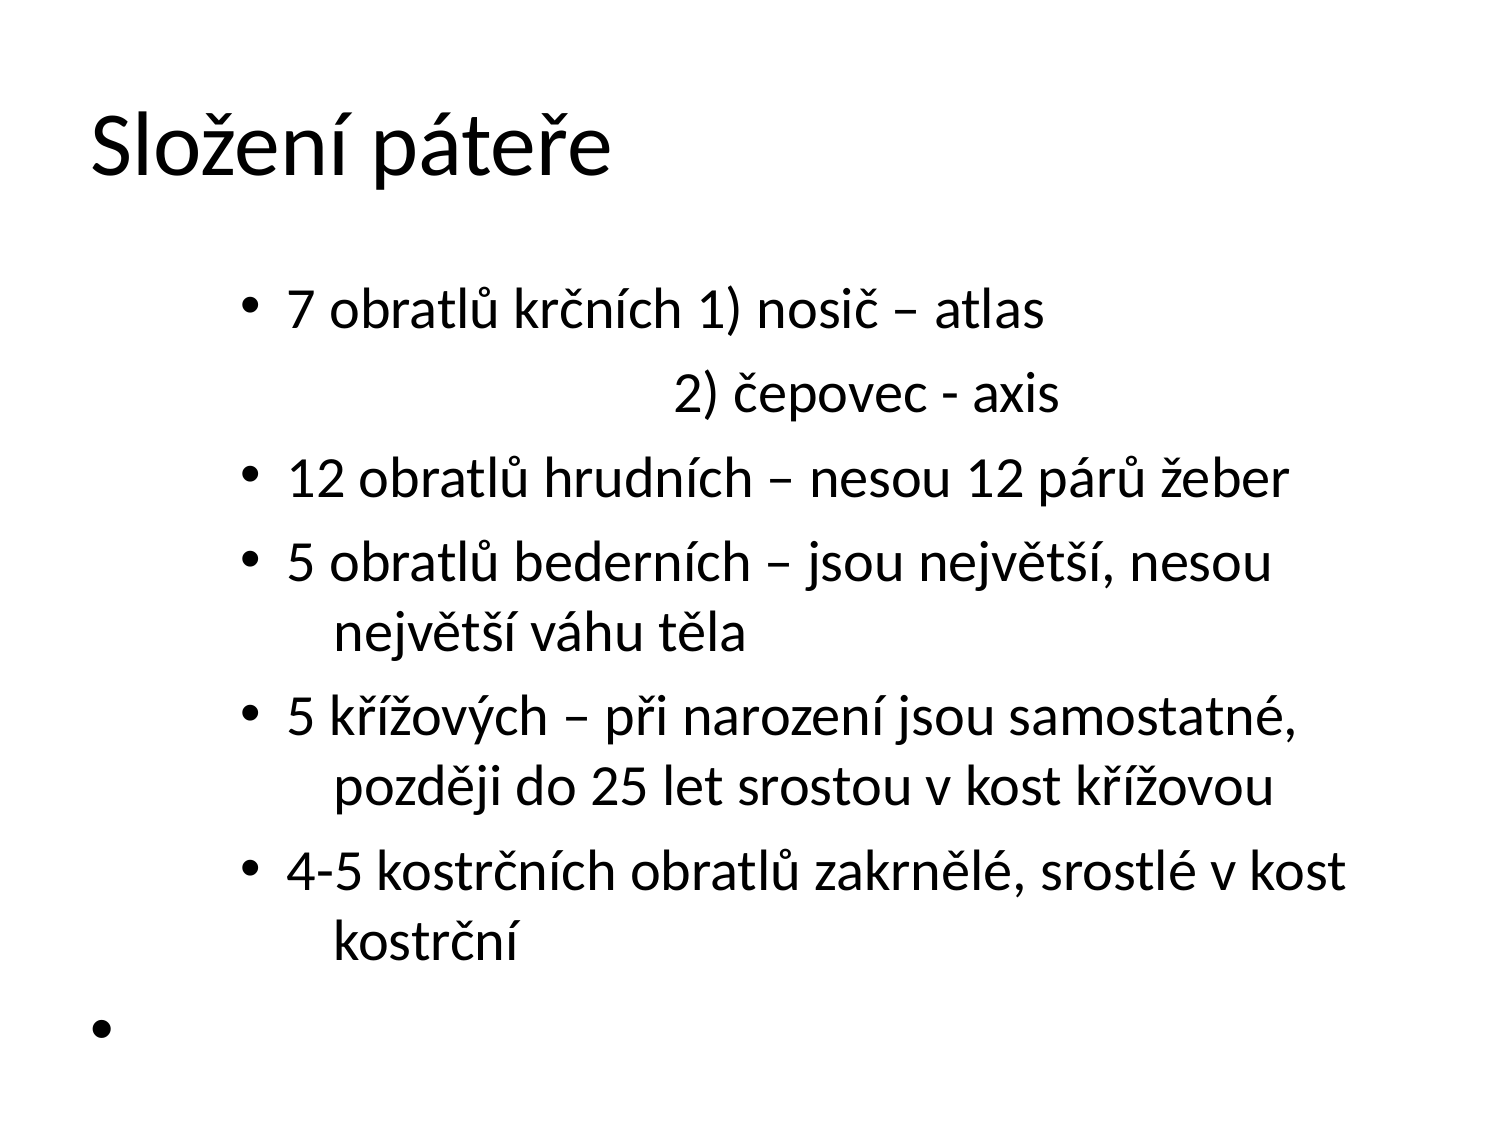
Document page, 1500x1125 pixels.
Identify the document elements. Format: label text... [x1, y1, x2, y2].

list 7 obratlů krčních 1) nosič – atlas 2) čepovec - axis 12 obratlů hrudních – nesou 12 párů žeber 5 obratlů bederních – jsou největší, nesou největší váhu těla 5 křížových – při narození jsou samostatné, později do 25 let srostou v kost křížovou 4-5 kostrčních obratlů zakrnělé, srostlé v kost kostrční [75, 262, 1426, 1005]
title Složení páteře [75, 45, 1426, 233]
